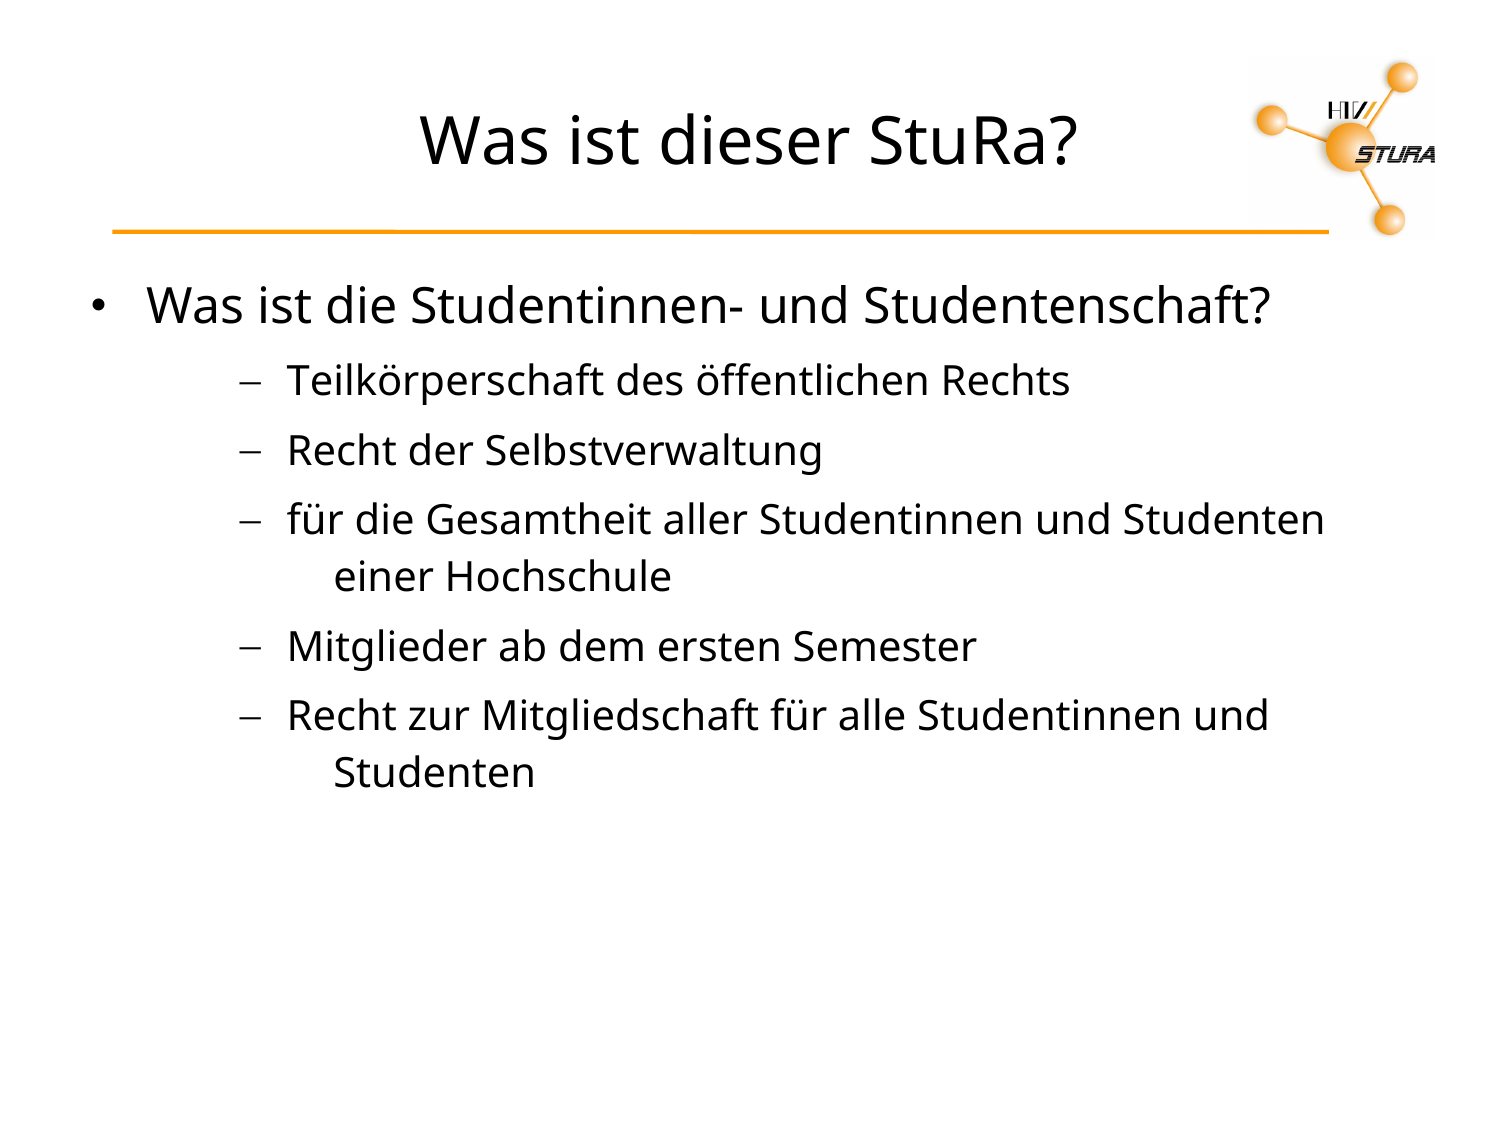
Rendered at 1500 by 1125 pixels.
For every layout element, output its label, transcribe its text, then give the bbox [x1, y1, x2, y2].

title Was ist dieser StuRa? [74, 45, 1424, 233]
picture [1246, 54, 1435, 242]
list Was ist die Studentinnen- und Studentenschaft? Teilkörperschaft des öffentlichen Rechts Recht der Selbstverwaltung für die Gesamtheit aller Studentinnen und Studenten einer Hochschule Mitglieder ab dem ersten Semester Recht zur Mitgliedschaft für alle Studentinnen und Studenten [75, 262, 1426, 1063]
